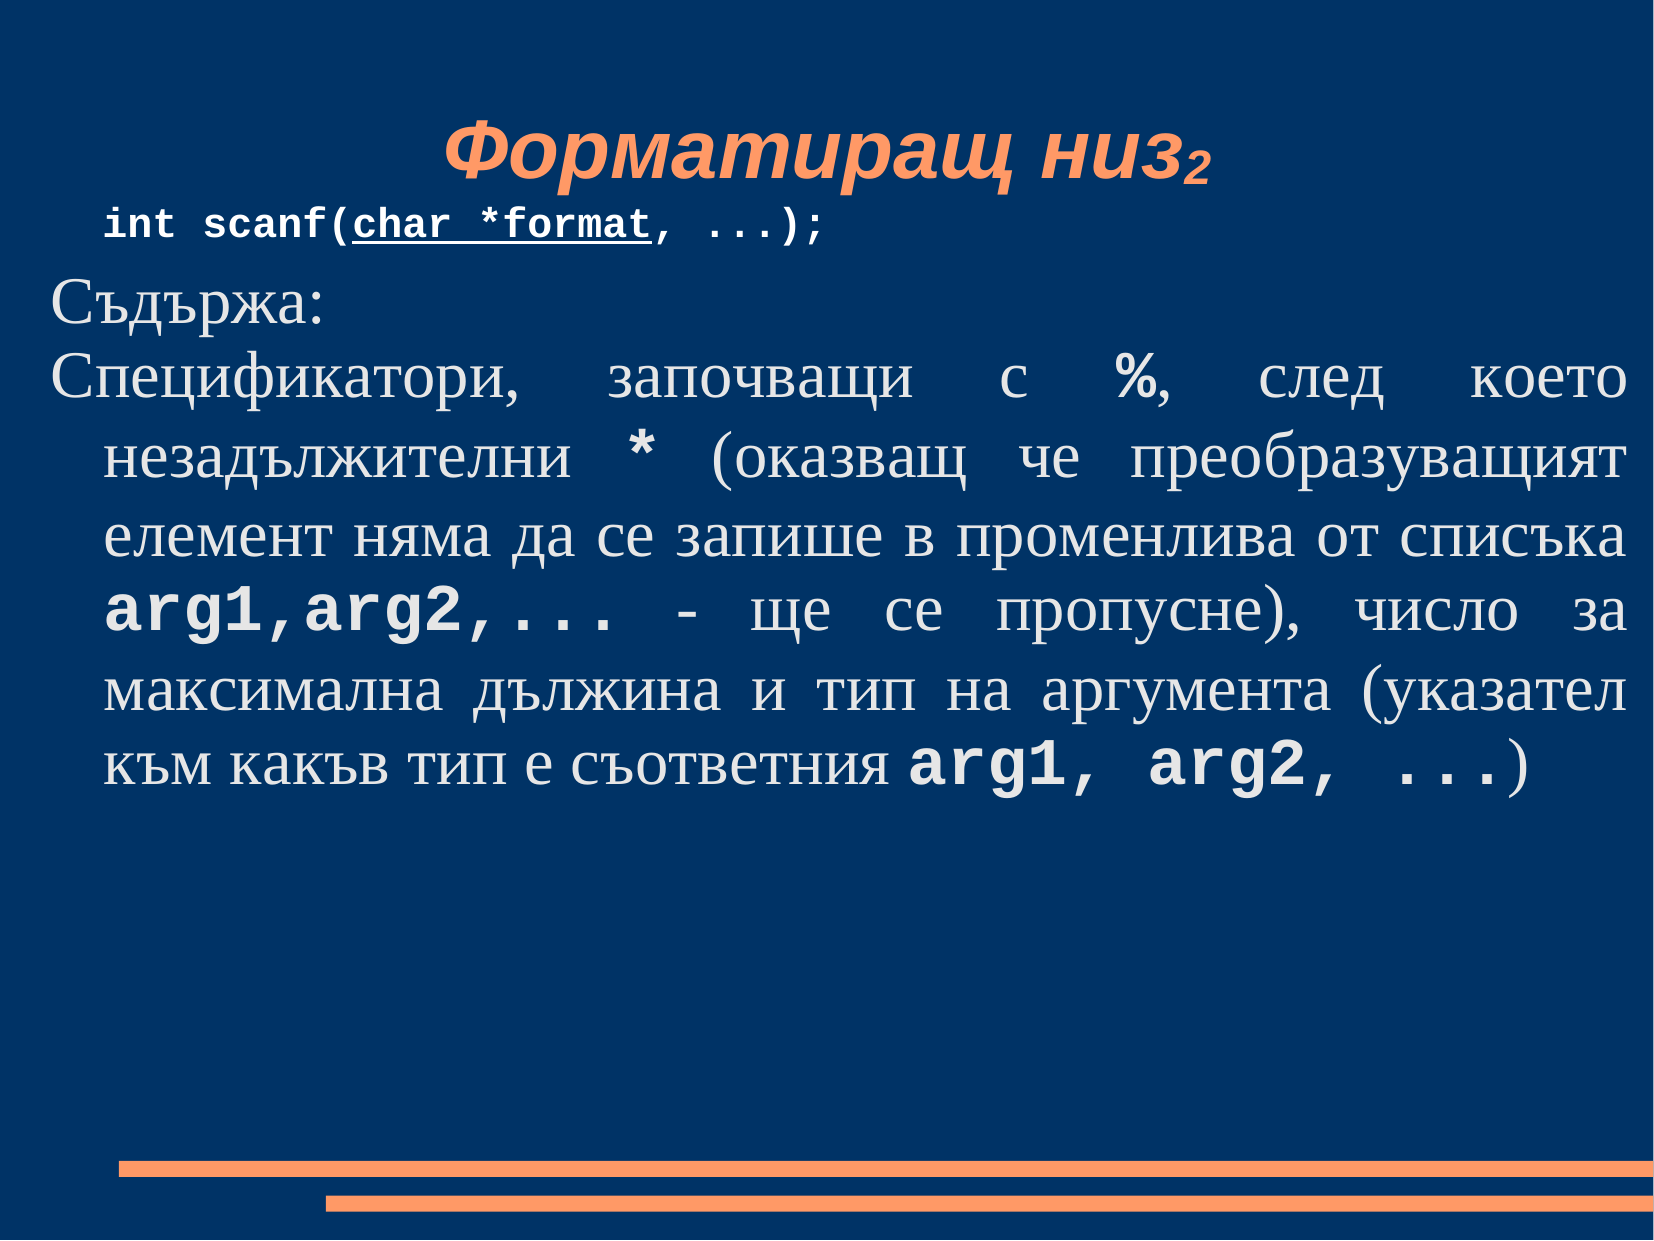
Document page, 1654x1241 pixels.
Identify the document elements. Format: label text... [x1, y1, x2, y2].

list Съдържа: Спецификатори, започващи с %, след което незадължителни * (оказващ че преобразуващият елемент няма да се запише в променлива от списъка arg1,arg2,... - ще се пропусне), число за максимална дължина и тип на аргумента (указател към какъв тип е съответния arg1, arg2, ...) [33, 264, 1630, 890]
title Форматиращ низ2 [121, 46, 1534, 254]
text_box int scanf(char *format, ...); [87, 195, 1523, 258]
